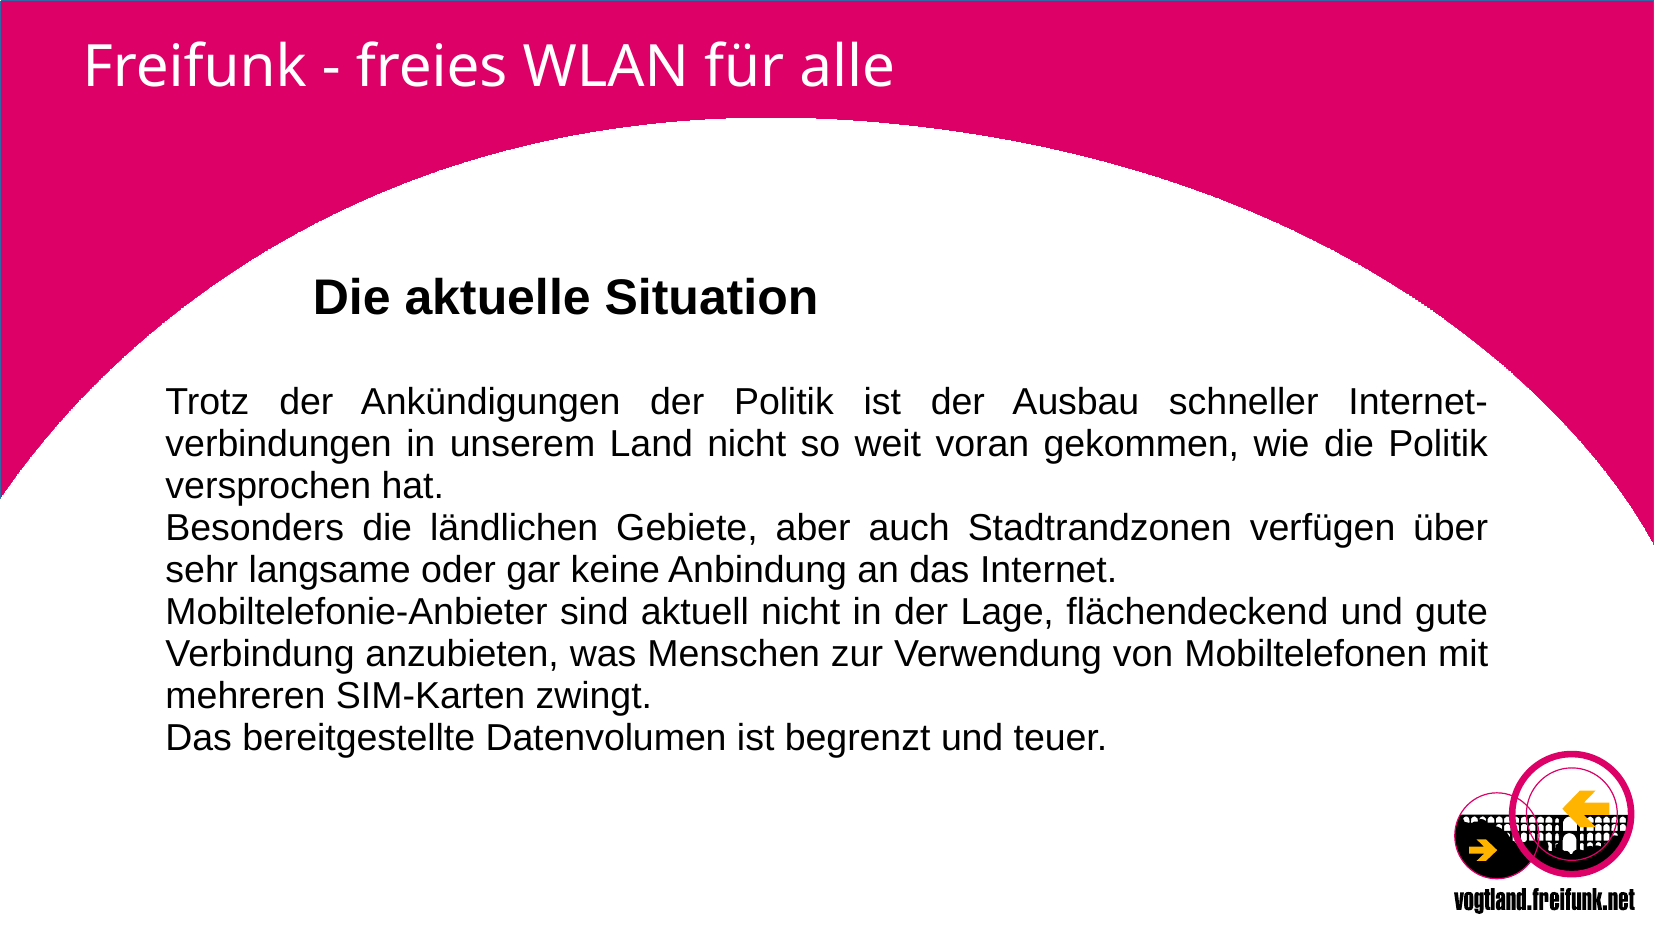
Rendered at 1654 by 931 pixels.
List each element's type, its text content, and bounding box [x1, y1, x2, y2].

subtitle Die aktuelle Situation Trotz der Ankündigungen der Politik ist der Ausbau schneller Internet-verbindungen in unserem Land nicht so weit voran gekommen, wie die Politik versprochen hat. Besonders die ländlichen Gebiete, aber auch Stadtrandzonen verfügen über sehr langsame oder gar keine Anbindung an das Internet. Mobiltelefonie-Anbieter sind aktuell nicht in der Lage, flächendeckend und gute Verbindung anzubieten, was Menschen zur Verwendung von Mobiltelefonen mit mehreren SIM-Karten zwingt. Das bereitgestellte Datenvolumen ist begrenzt und teuer. [165, 165, 1489, 863]
picture [1452, 749, 1636, 916]
title Freifunk - freies WLAN für alle [82, 17, 1571, 111]
text_box [0, 0, 1654, 931]
